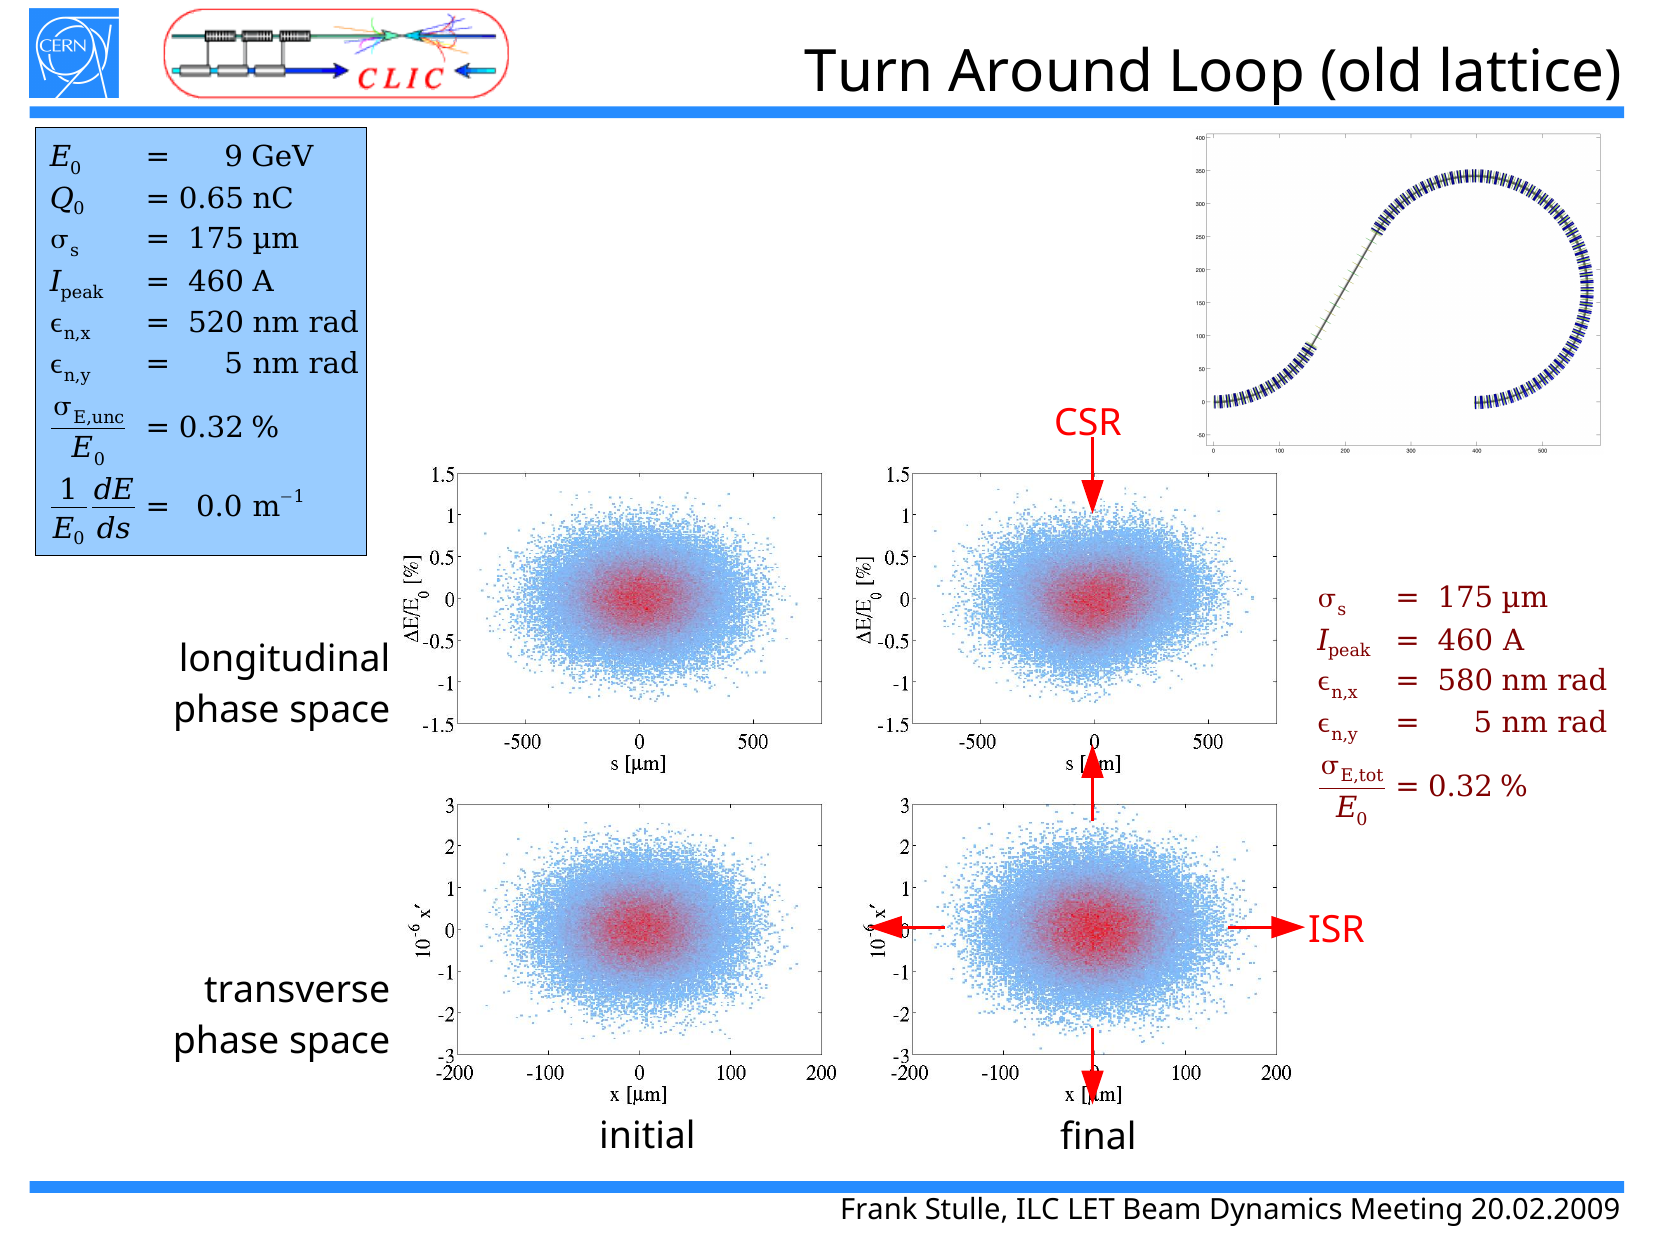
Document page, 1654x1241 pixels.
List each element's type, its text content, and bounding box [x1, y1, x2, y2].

text_box ISR [1293, 894, 1386, 955]
chart [1311, 578, 1612, 830]
picture [850, 791, 1294, 1108]
text_box [35, 127, 367, 556]
text_box initial [584, 1101, 700, 1162]
picture [29, 8, 119, 98]
picture [1192, 129, 1604, 455]
text_box final [1045, 1101, 1144, 1162]
text_box CSR [1039, 387, 1149, 448]
text_box longitudinal phase space [158, 624, 401, 730]
picture [395, 460, 839, 777]
text_box transverse phase space [158, 955, 400, 1061]
picture [850, 460, 1294, 777]
chart [43, 137, 364, 550]
picture [159, 4, 210, 106]
title Turn Around Loop (old lattice) [210, 0, 1623, 134]
picture [395, 791, 839, 1108]
